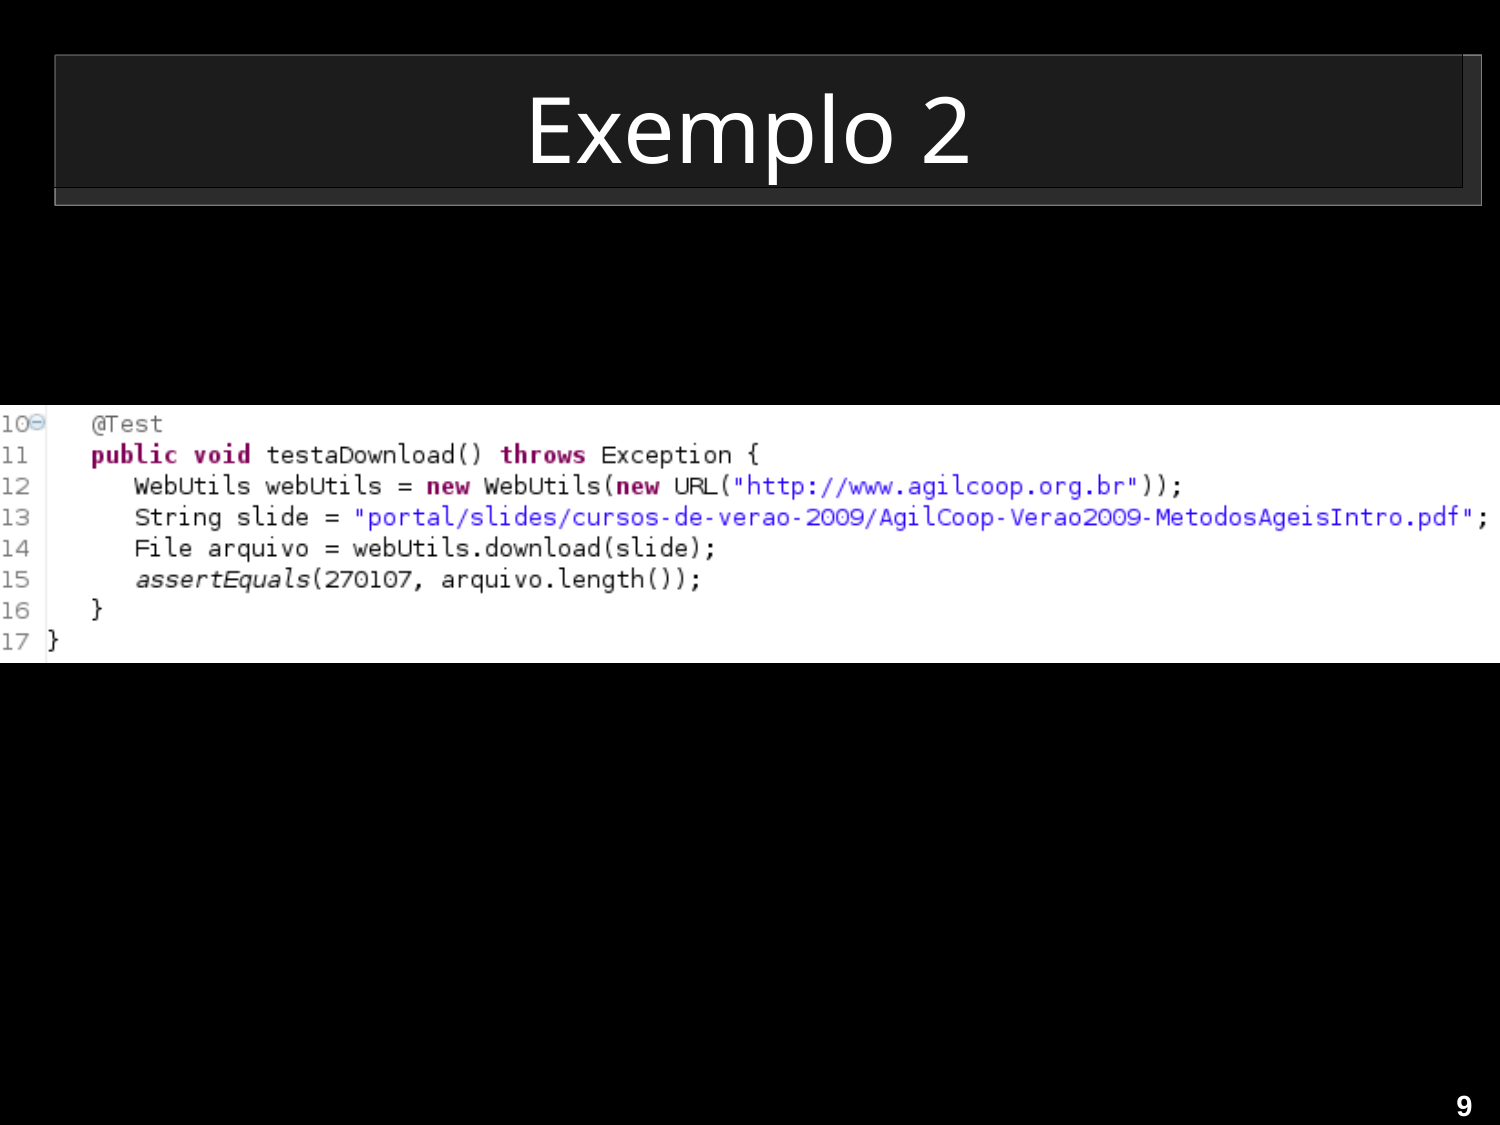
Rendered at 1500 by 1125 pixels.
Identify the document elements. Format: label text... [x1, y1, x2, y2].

title Exemplo 2 [29, 31, 1469, 226]
picture [0, 405, 1500, 663]
